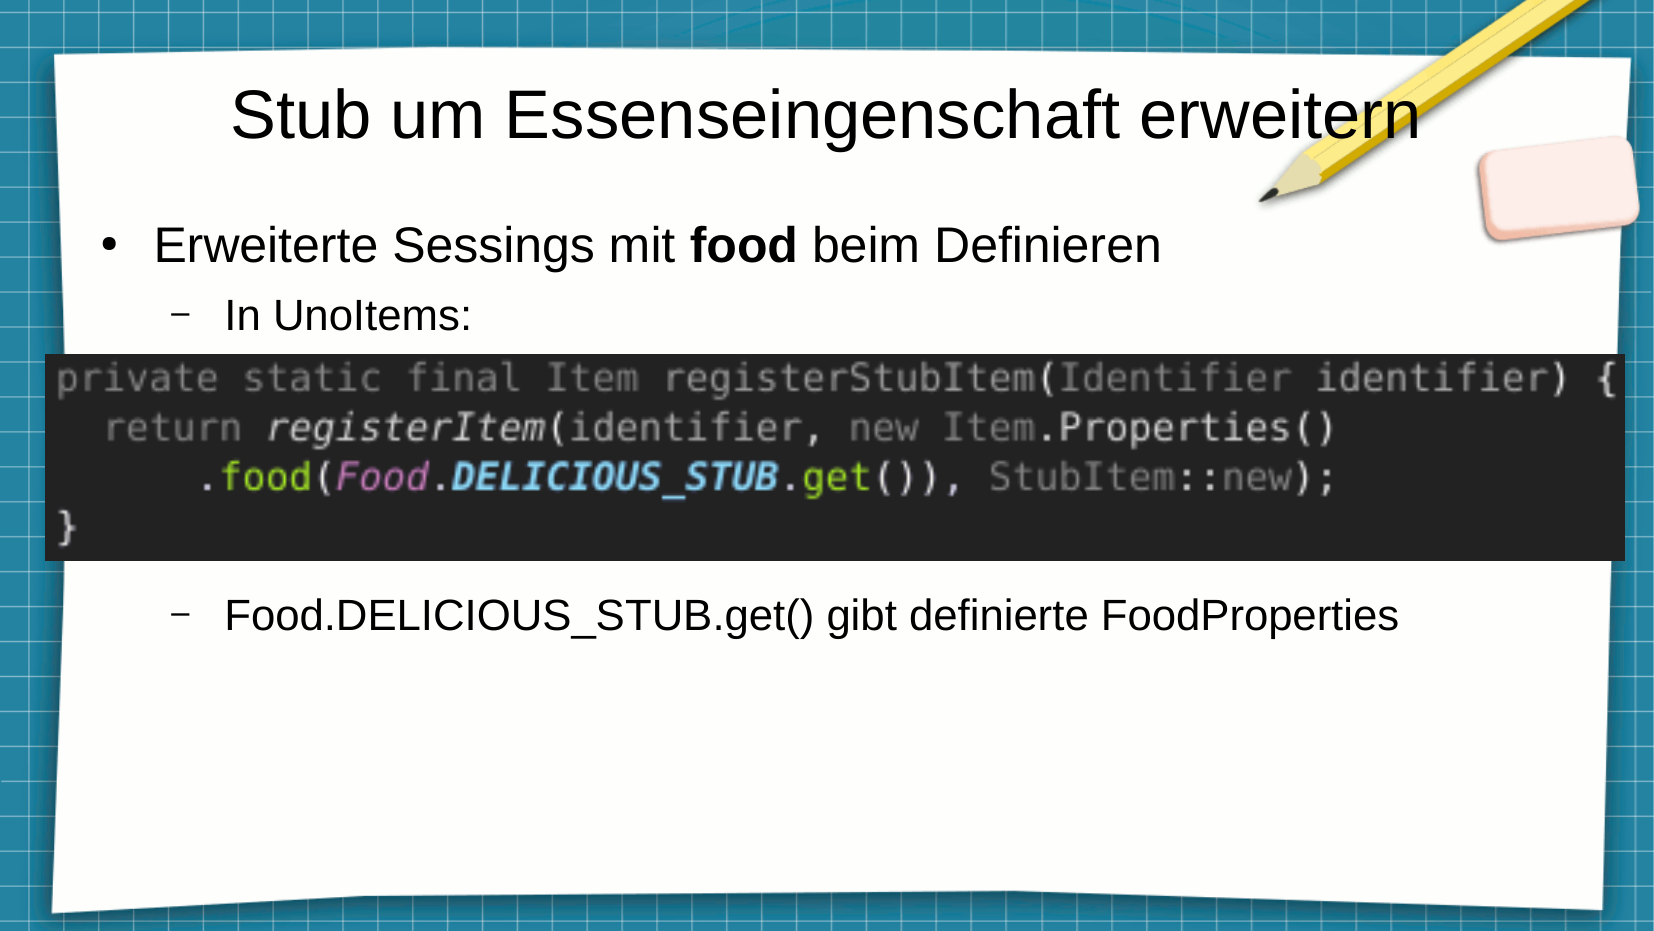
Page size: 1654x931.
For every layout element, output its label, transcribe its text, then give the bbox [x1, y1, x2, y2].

list Erweiterte Sessings mit food beim Definieren In UnoItems: Food.DELICIOUS_STUB.get() gibt definierte FoodProperties [82, 217, 1571, 354]
picture [0, 0, 1654, 931]
list Erweiterte Sessings mit food beim Definieren In UnoItems: Food.DELICIOUS_STUB.get() gibt definierte FoodProperties [82, 562, 1571, 650]
title Stub um Essenseingenschaft erweitern [82, 37, 1571, 193]
